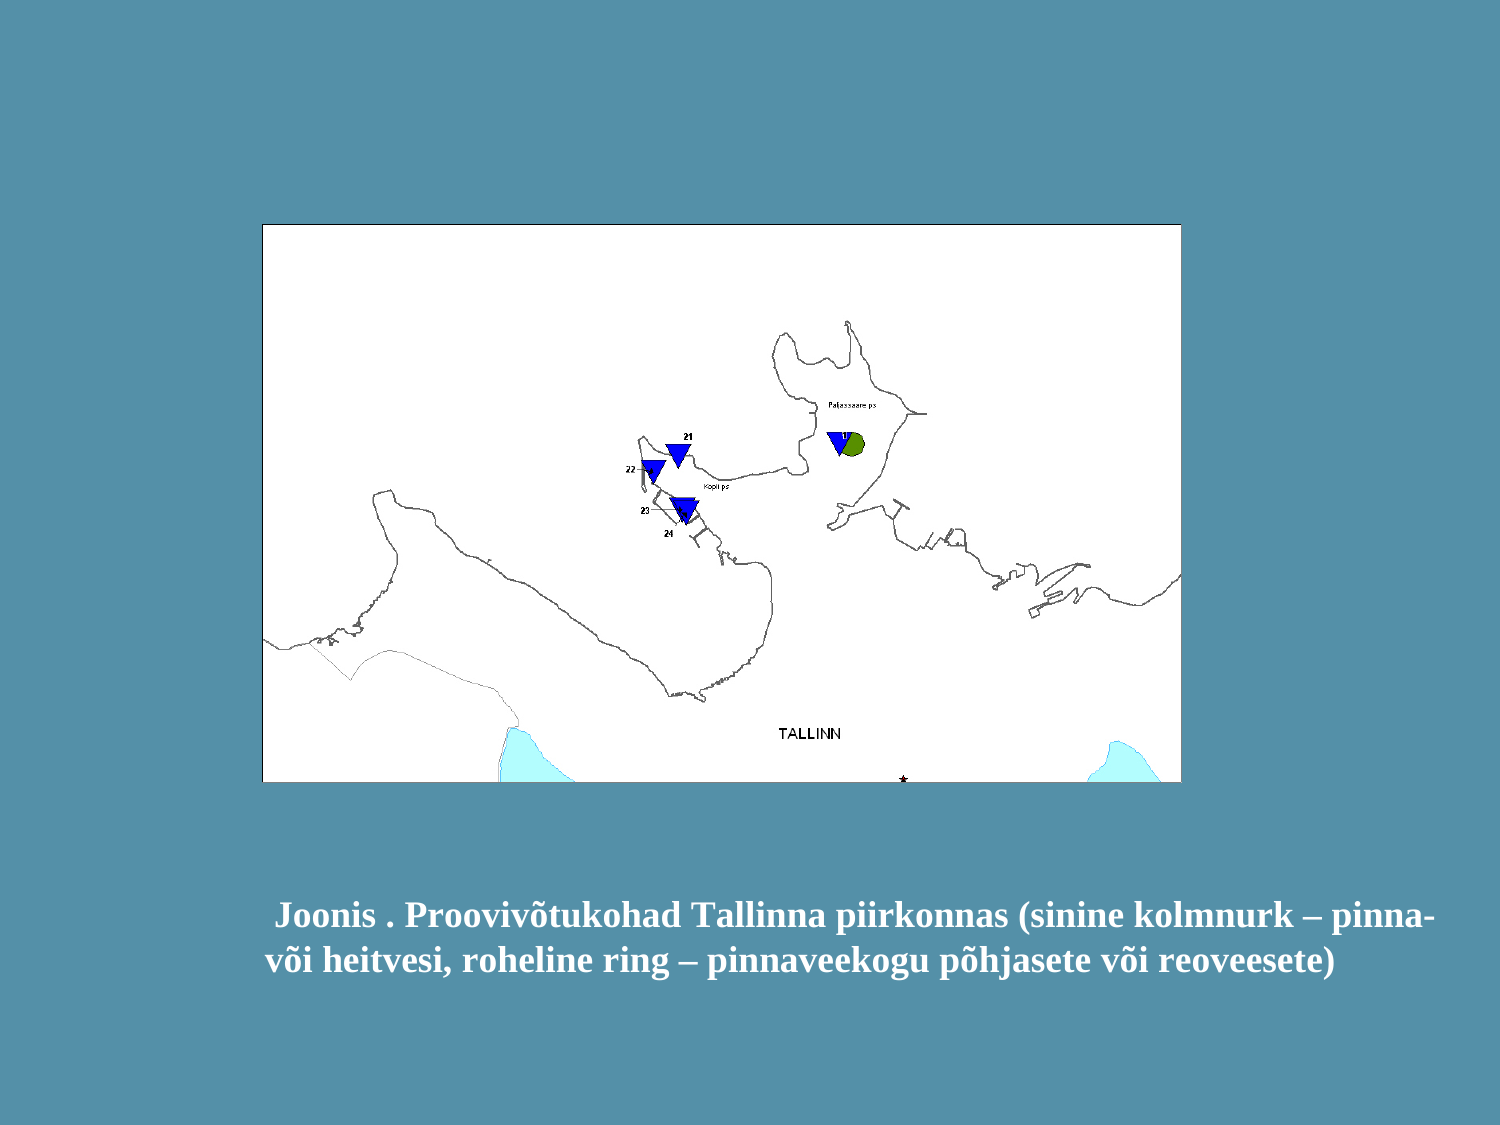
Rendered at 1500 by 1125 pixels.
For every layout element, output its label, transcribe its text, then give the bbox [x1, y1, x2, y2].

text_box Joonis . Proovivõtukohad Tallinna piirkonnas (sinine kolmnurk – pinna- või heitvesi, roheline ring – pinnaveekogu põhjasete või reoveesete) [249, 882, 1476, 988]
picture [262, 224, 1182, 783]
